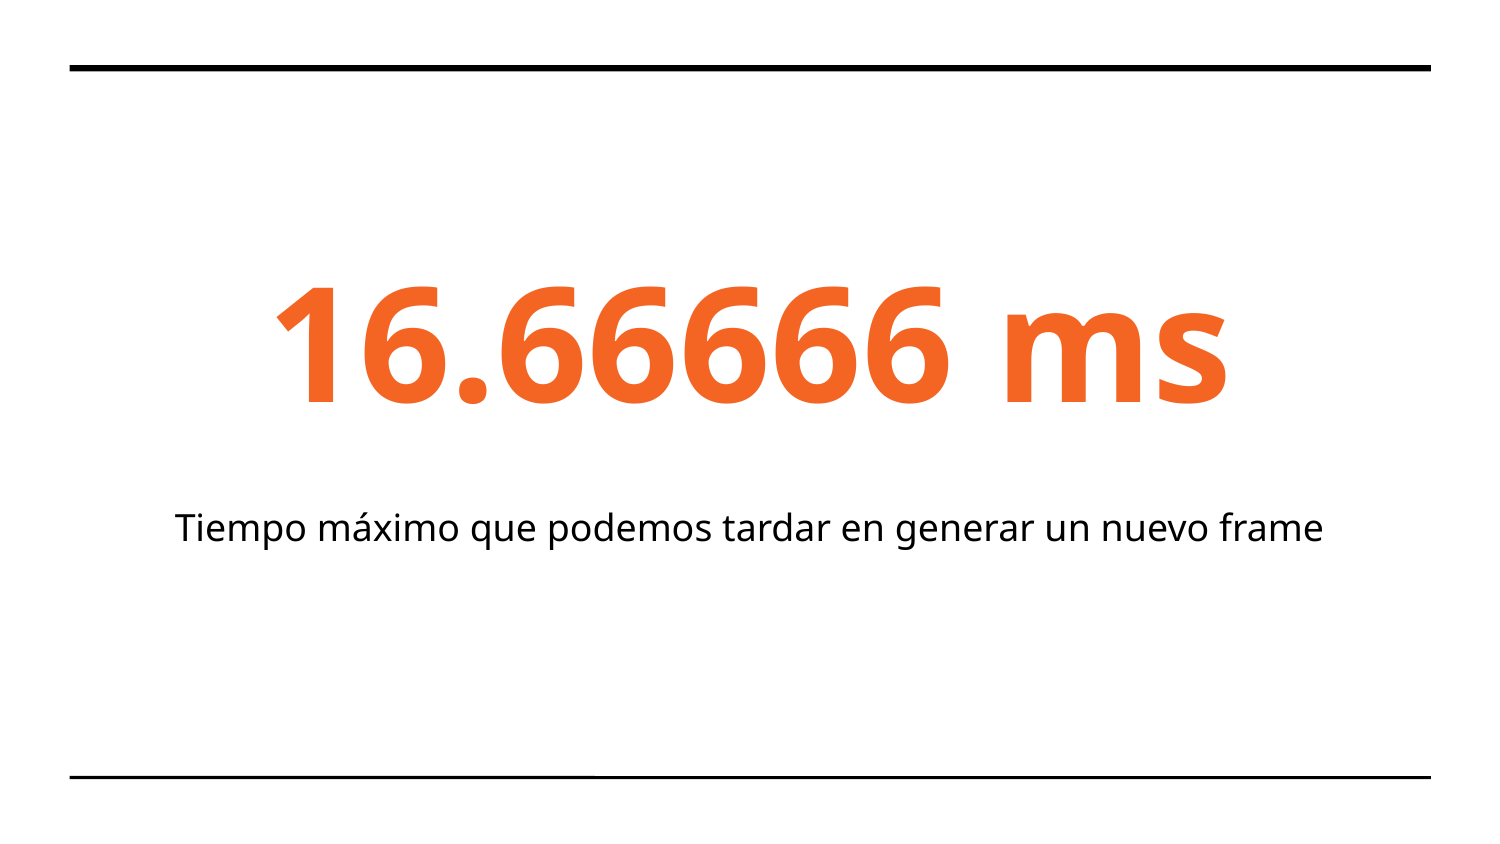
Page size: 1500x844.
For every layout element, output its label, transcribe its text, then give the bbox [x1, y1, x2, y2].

list Tiempo máximo que podemos tardar en generar un nuevo frame [140, 478, 1360, 655]
title 16.66666 ms [140, 214, 1360, 467]
